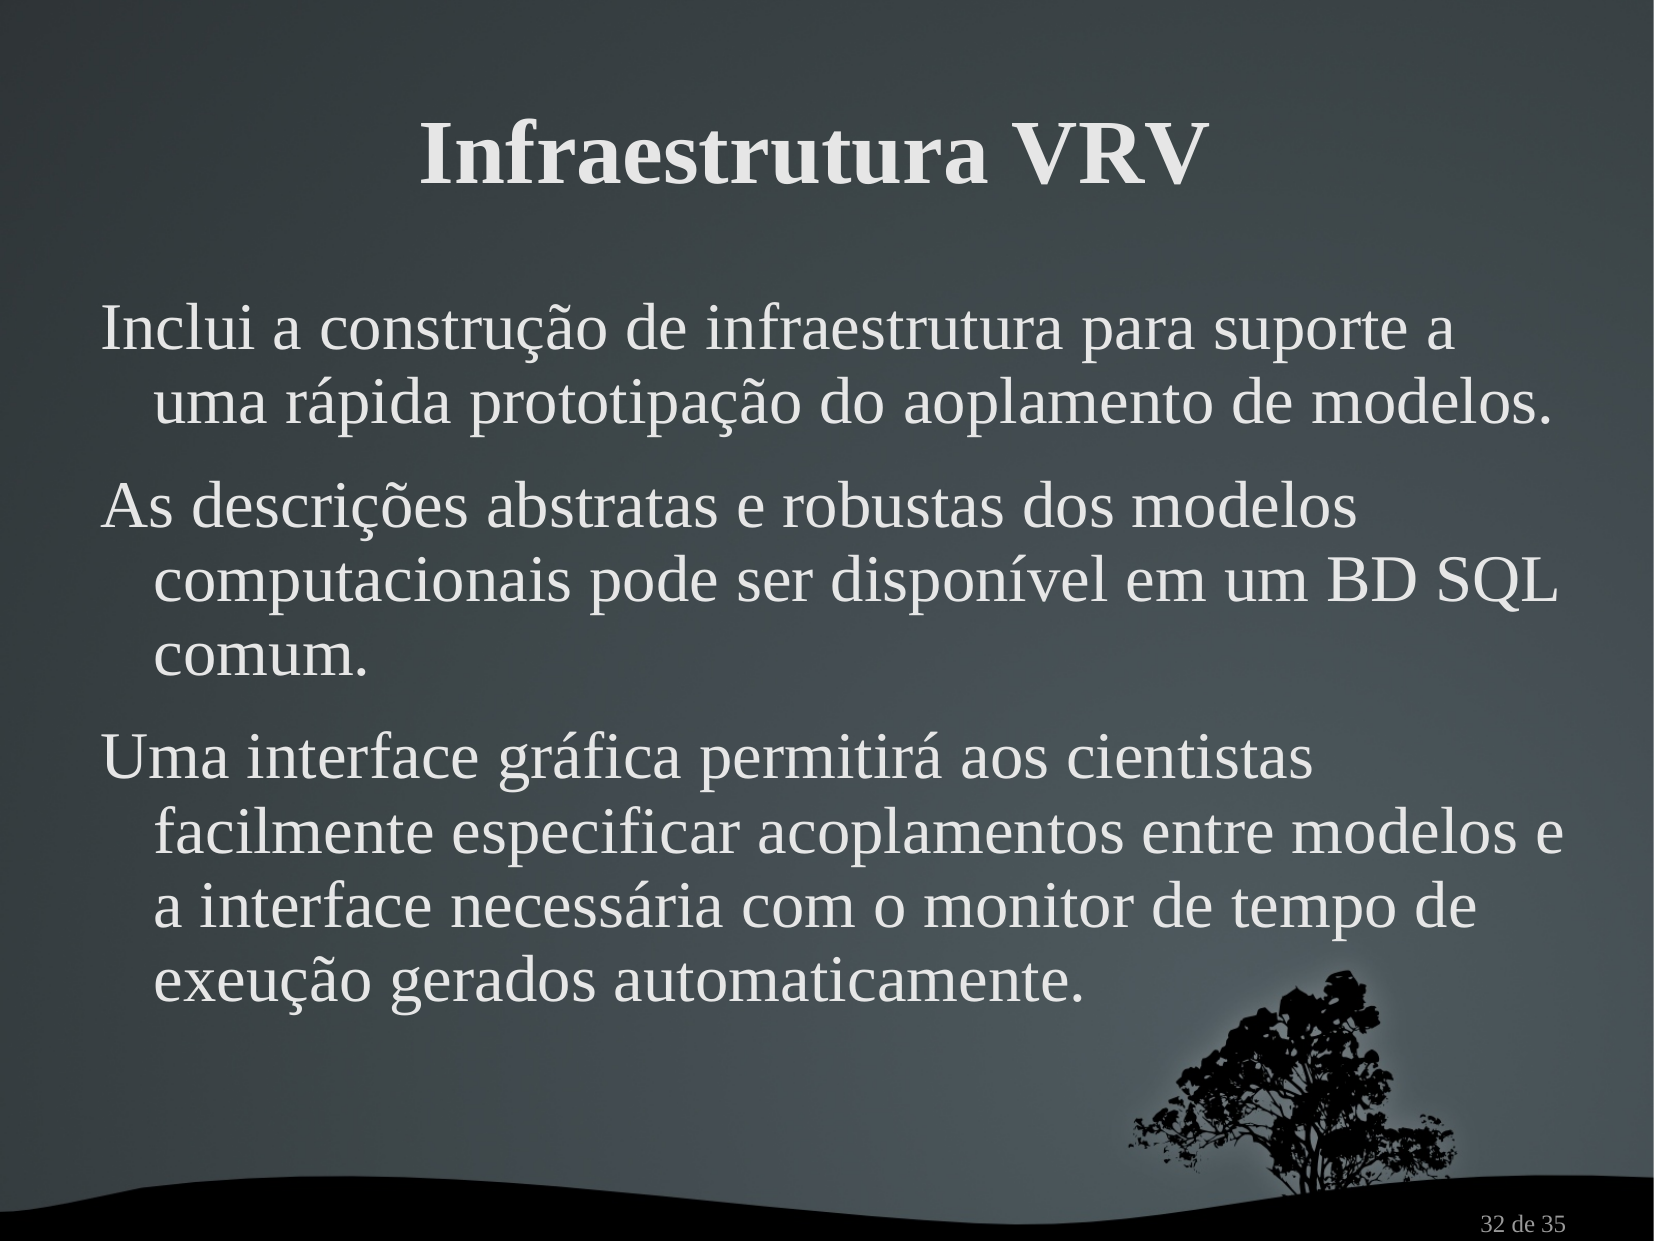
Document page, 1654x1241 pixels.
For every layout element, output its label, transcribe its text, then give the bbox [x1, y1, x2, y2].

picture [0, 0, 1654, 1241]
list Inclui a construção de infraestrutura para suporte a uma rápida prototipação do aoplamento de modelos. As descrições abstratas e robustas dos modelos computacionais pode ser disponível em um BD SQL comum. Uma interface gráfica permitirá aos cientistas facilmente especificar acoplamentos entre modelos e a interface necessária com o monitor de tempo de exeução gerados automaticamente. [82, 290, 1571, 1094]
title Infraestrutura VRV [82, 56, 1571, 250]
